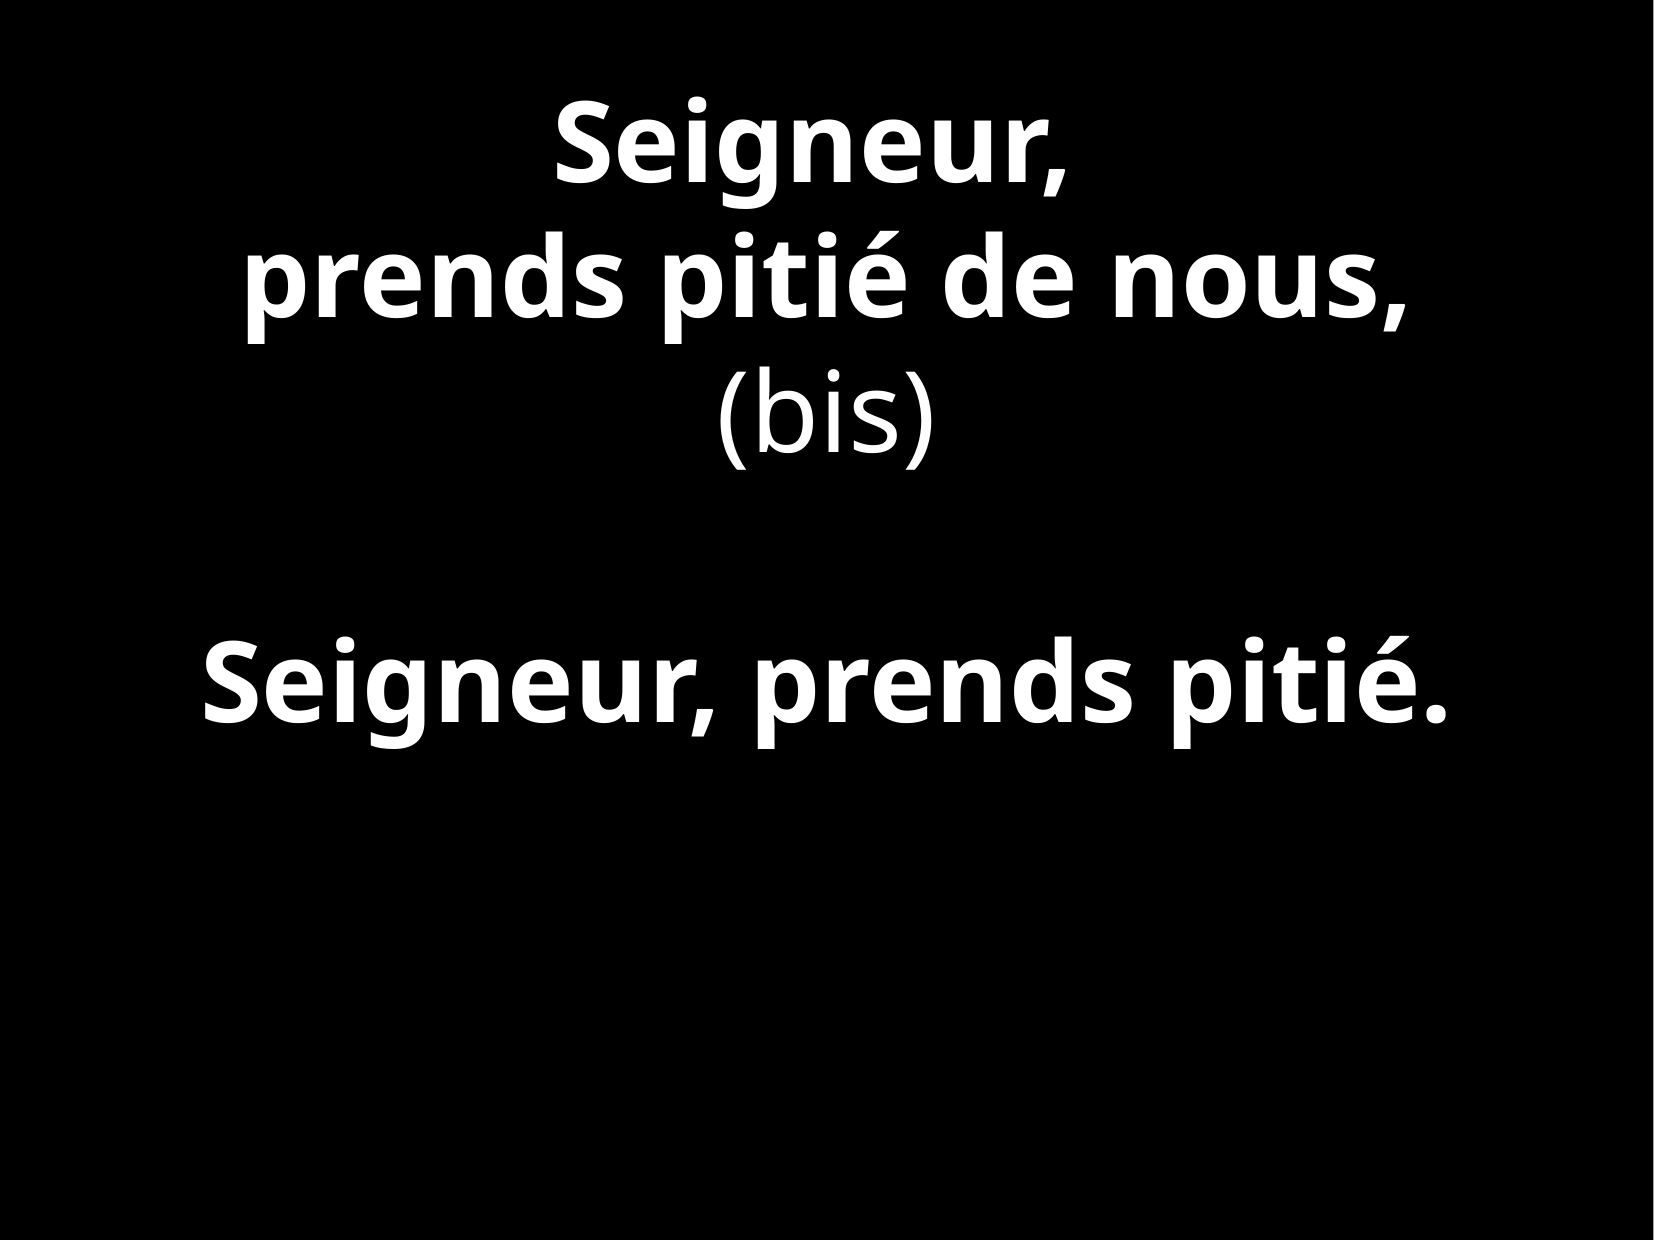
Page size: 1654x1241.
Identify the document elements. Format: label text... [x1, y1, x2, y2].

text_box Seigneur, prends pitié de nous, (bis) Seigneur, prends pitié. [0, 0, 1654, 652]
